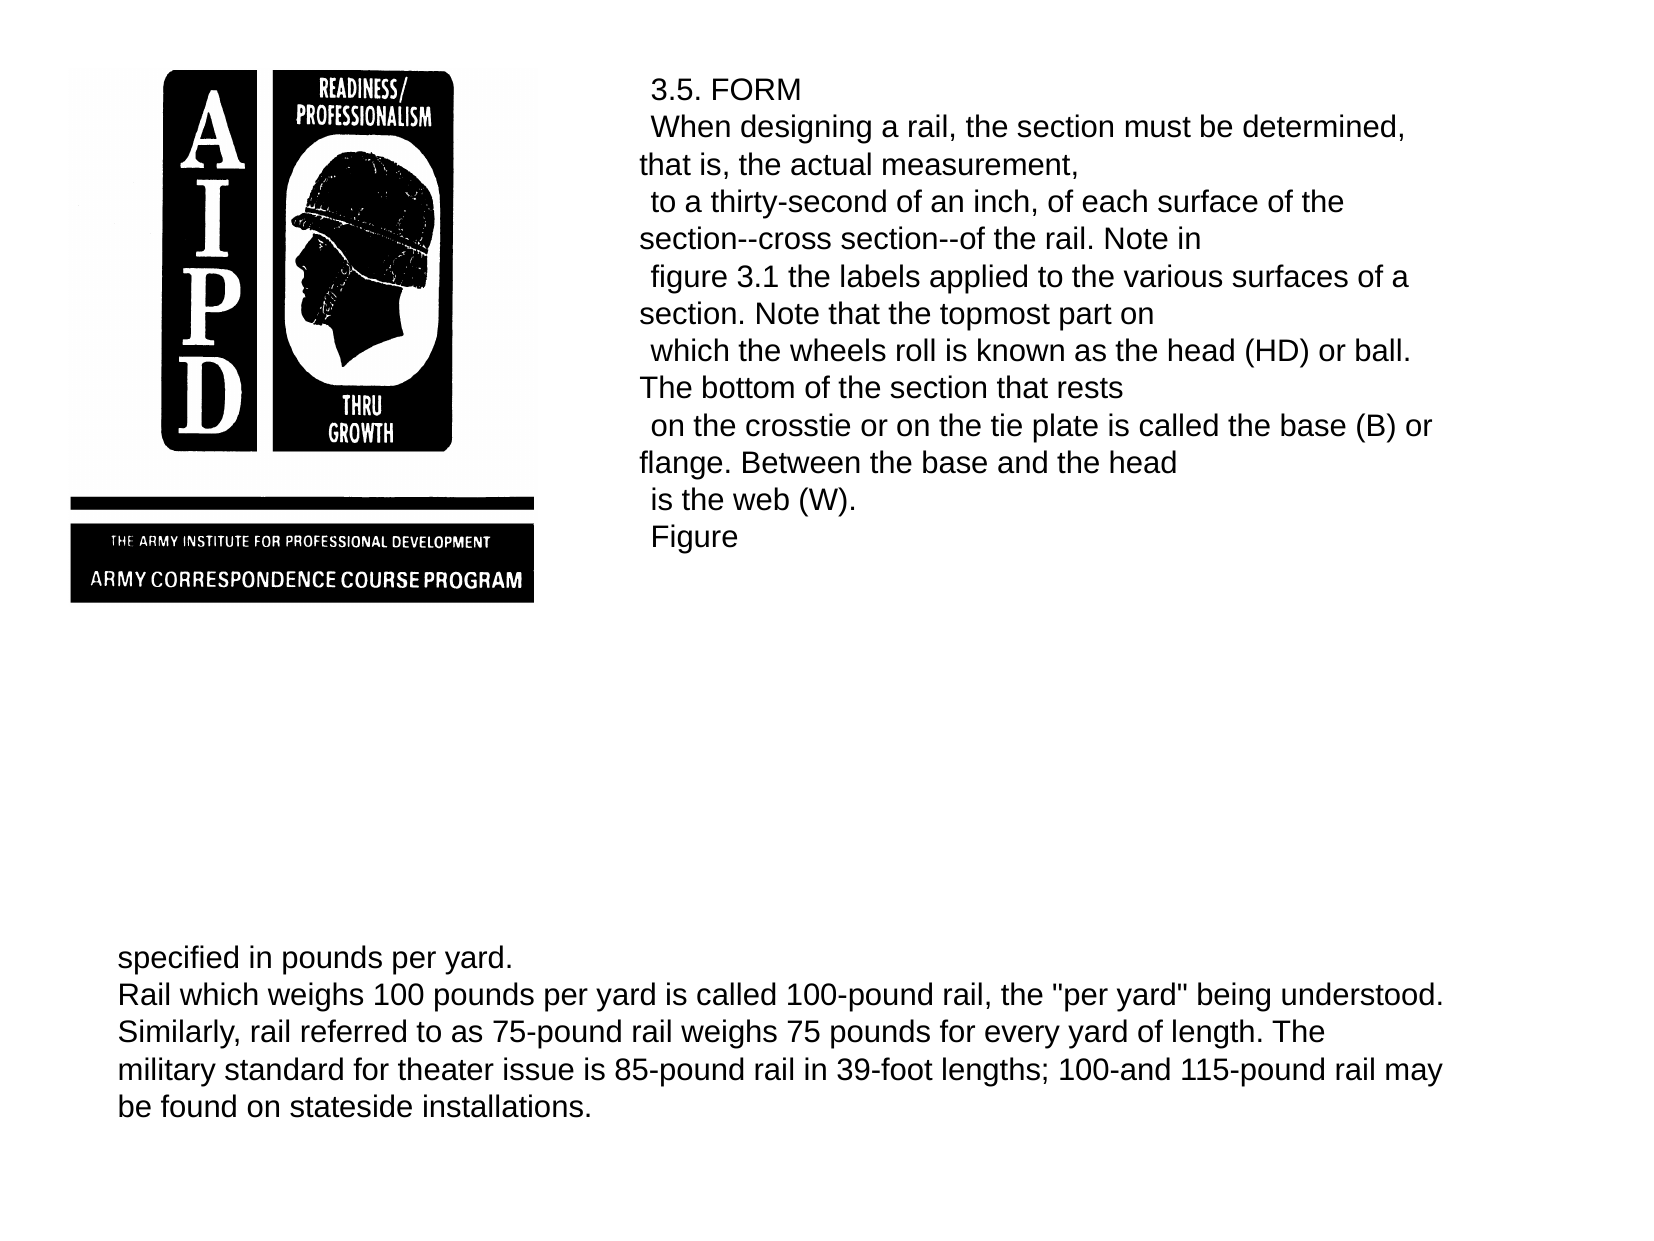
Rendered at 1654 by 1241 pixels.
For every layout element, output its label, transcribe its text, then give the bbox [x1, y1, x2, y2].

picture [68, 68, 538, 607]
text_box specified in pounds per yard. Rail which weighs 100 pounds per yard is called 100-pound rail, the "per yard" being understood. Similarly, rail referred to as 75-pound rail weighs 75 pounds for every yard of length. The military standard for theater issue is 85-pound rail in 39-foot lengths; 100-and 115-pound rail may be found on stateside installations. [91, 929, 1562, 1132]
text_box 3.5. FORM When designing a rail, the section must be determined, that is, the actual measurement, to a thirty-second of an inch, of each surface of the section--cross section--of the rail. Note in figure 3.1 the labels applied to the various surfaces of a section. Note that the topmost part on which the wheels roll is known as the head (HD) or ball. The bottom of the section that rests on the crosstie or on the tie plate is called the base (B) or flange. Between the base and the head is the web (W). Figure [624, 62, 1452, 562]
